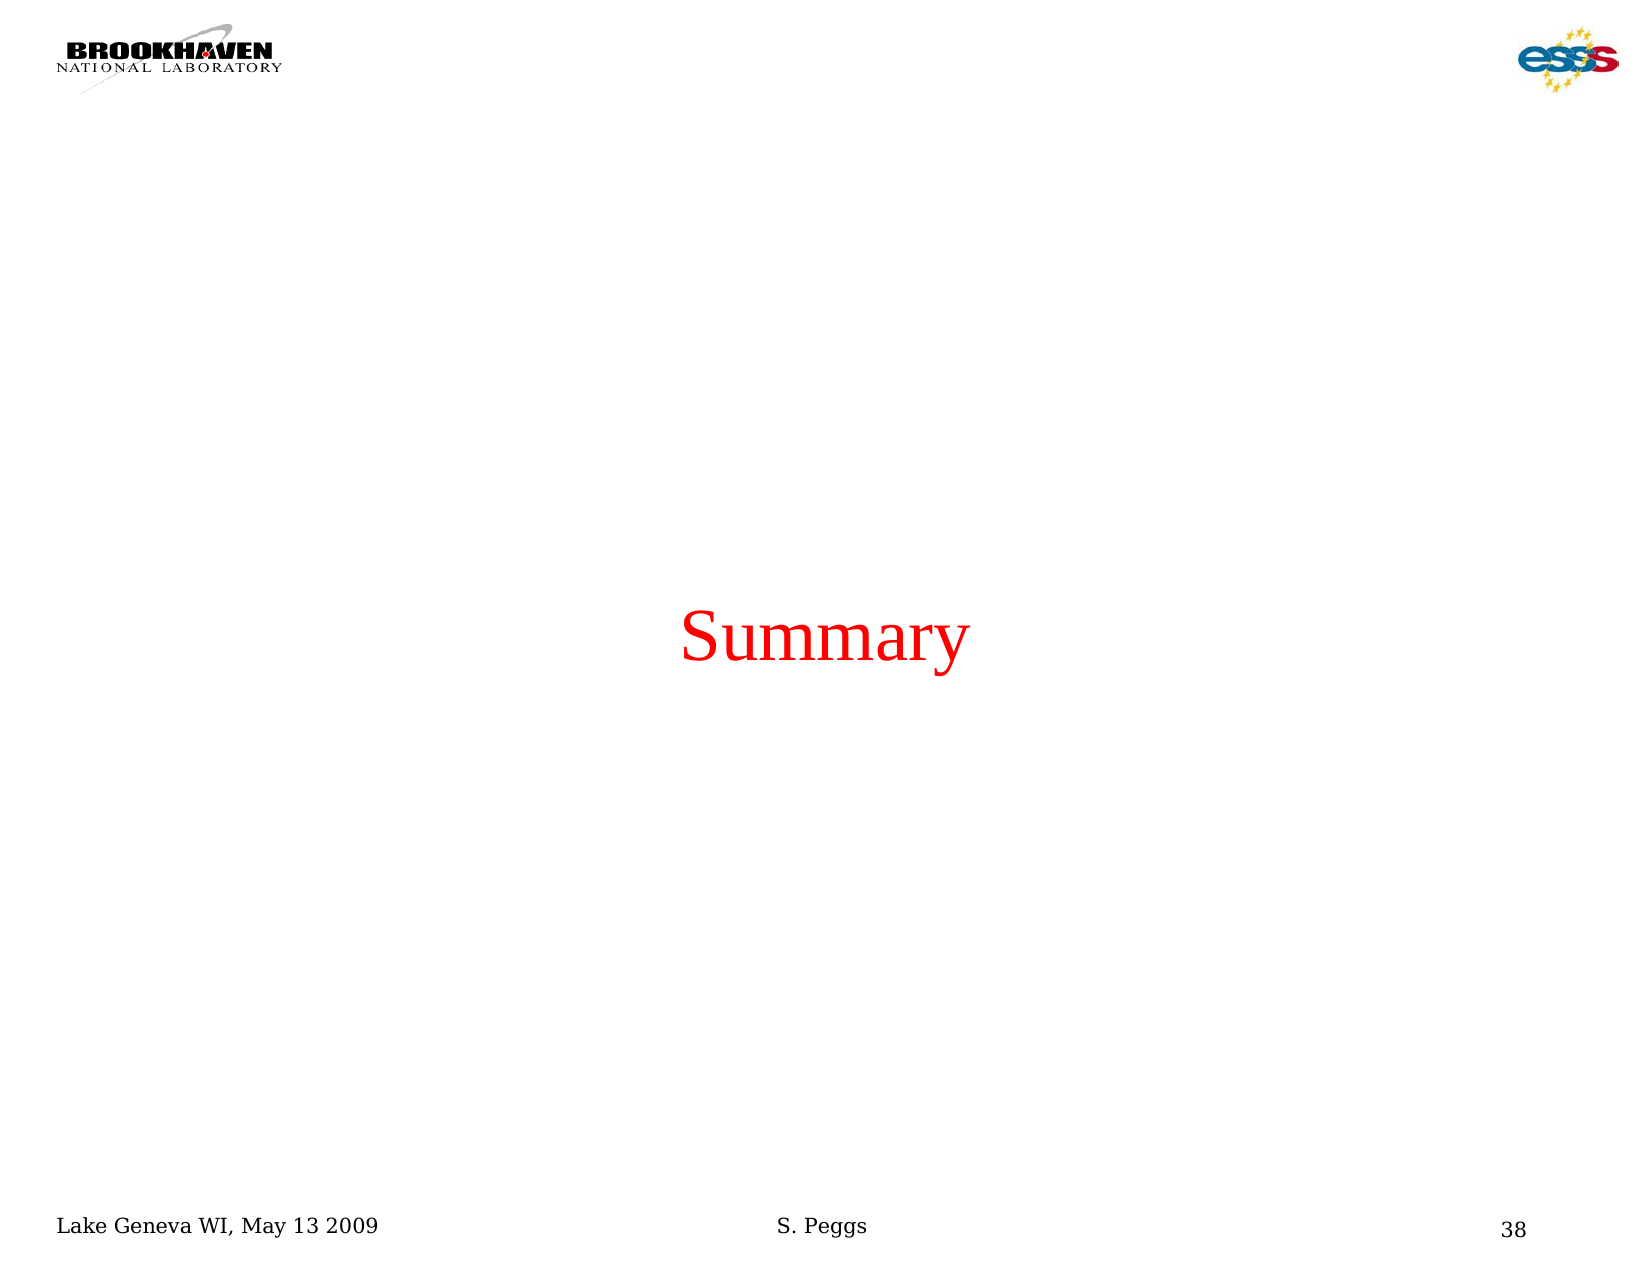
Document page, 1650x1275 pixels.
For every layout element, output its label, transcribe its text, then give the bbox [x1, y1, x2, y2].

text_box Summary [224, 593, 1426, 682]
picture [1555, 52, 1566, 57]
picture [1518, 25, 1619, 93]
picture [56, 24, 282, 94]
